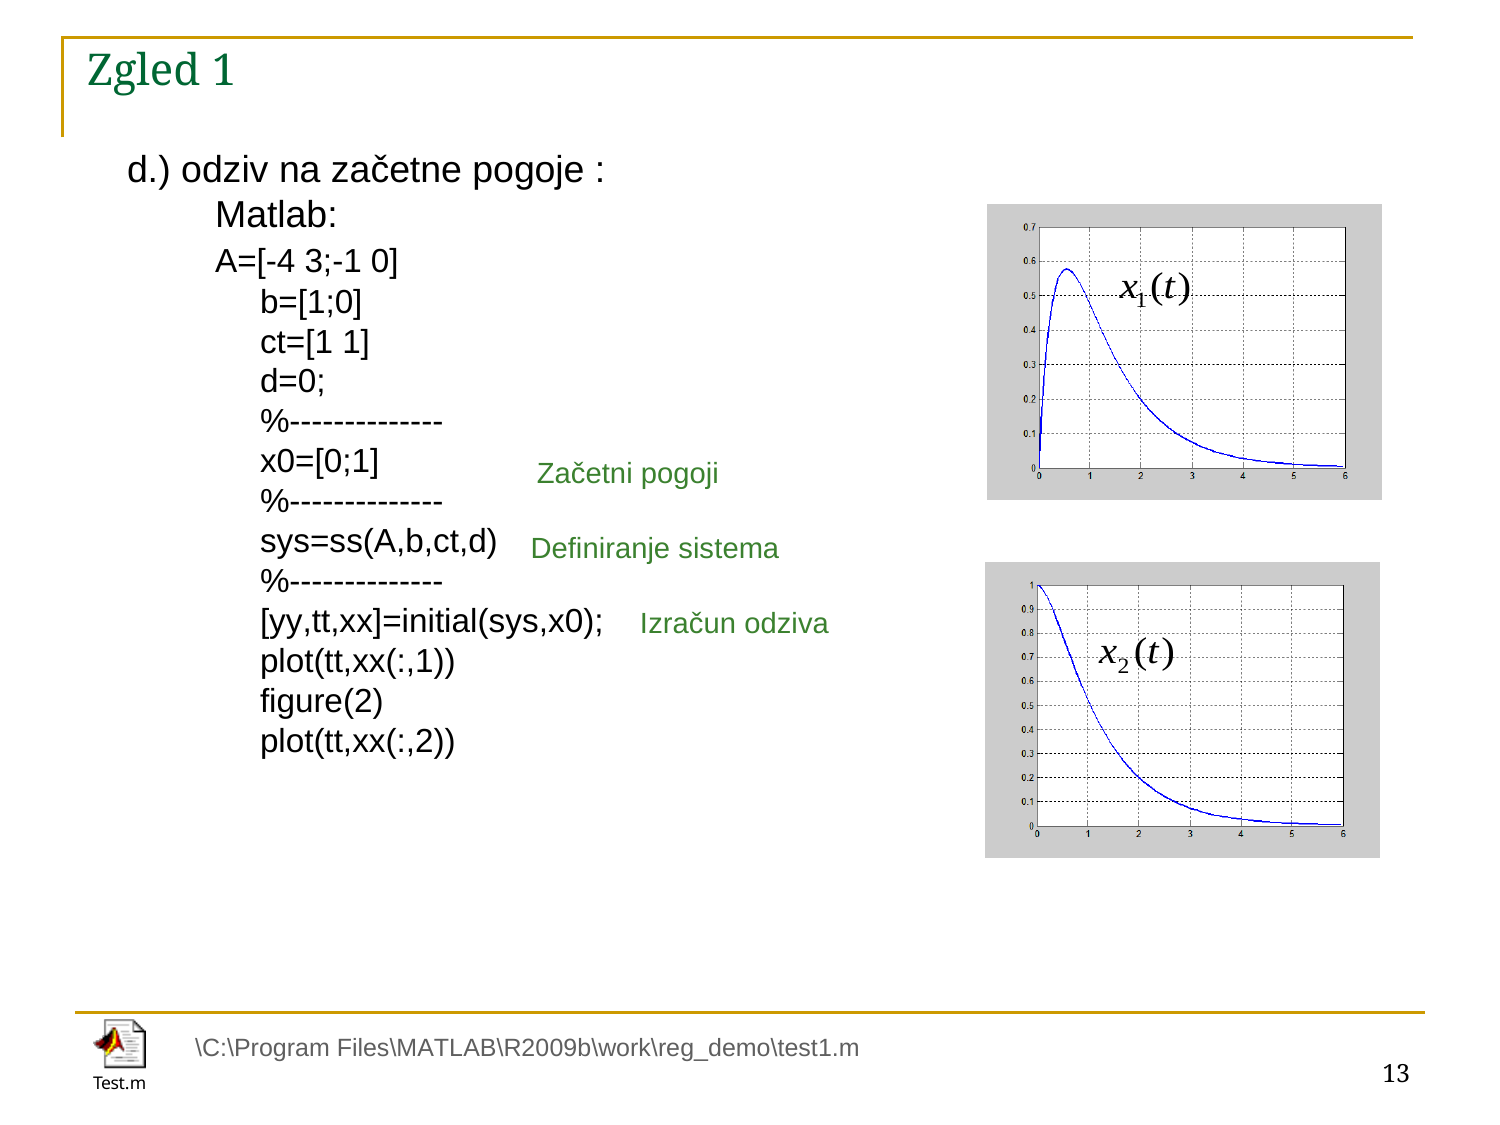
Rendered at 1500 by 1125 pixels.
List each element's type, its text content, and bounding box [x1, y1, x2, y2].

text_box d.) odziv na začetne pogoje : Matlab: A=[-4 3;-1 0] b=[1;0] ct=[1 1] d=0; %-------------- x0=[0;1] %-------------- sys=ss(A,b,ct,d) %-------------- [yy,tt,xx]=initial(sys,x0); plot(tt,xx(:,1)) figure(2) plot(tt,xx(:,2)) [112, 137, 1365, 767]
text_box Začetni pogoji [522, 446, 889, 497]
title Zgled 1 [72, 34, 1423, 124]
text_box \C:\Program Files\MATLAB\R2009b\work\reg_demo\test1.m [180, 1024, 877, 1070]
text_box Izračun odziva [625, 596, 985, 647]
chart [1091, 626, 1183, 680]
picture [985, 562, 1380, 858]
picture [987, 204, 1382, 501]
text_box Definiranje sistema [515, 521, 883, 572]
chart [85, 1018, 152, 1099]
text_box <number> [1074, 1024, 1426, 1100]
chart [1111, 260, 1197, 314]
